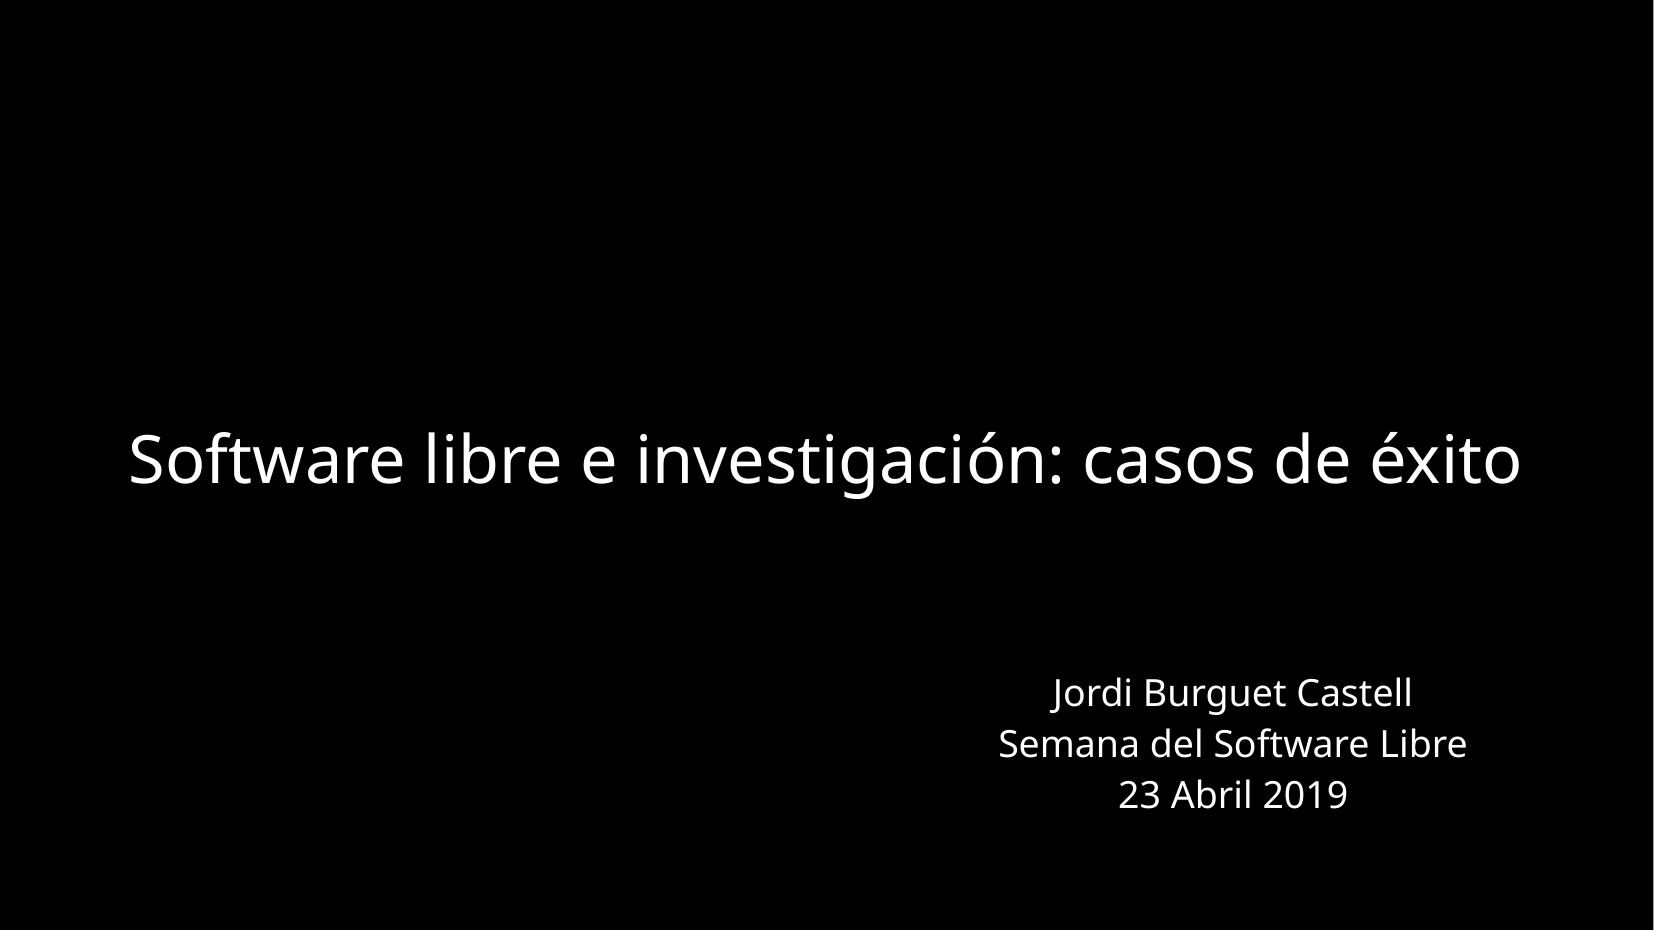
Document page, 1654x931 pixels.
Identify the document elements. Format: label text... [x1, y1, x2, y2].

subtitle Software libre e investigación: casos de éxito [82, 188, 1571, 728]
text_box Jordi Burguet Castell Semana del Software Libre 23 Abril 2019 [983, 658, 1518, 823]
